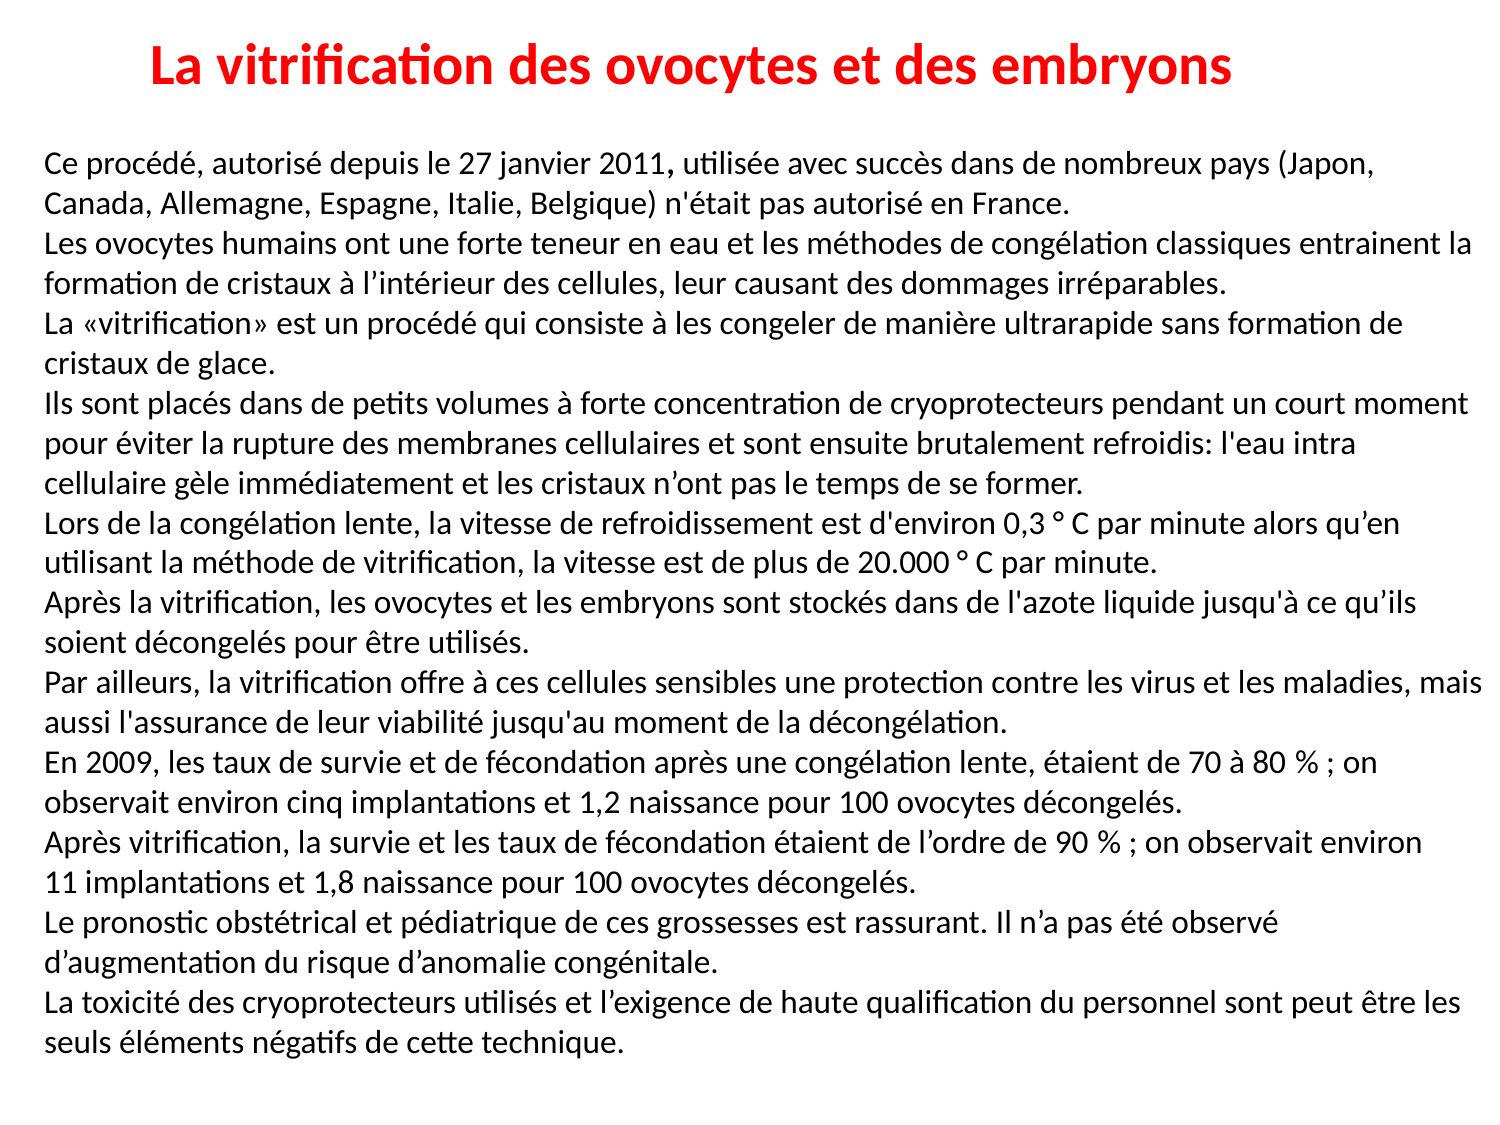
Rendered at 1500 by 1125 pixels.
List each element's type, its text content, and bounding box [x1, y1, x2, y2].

text_box La vitrification des ovocytes et des embryons Ce procédé, autorisé depuis le 27 janvier 2011, utilisée avec succès dans de nombreux pays (Japon, Canada, Allemagne, Espagne, Italie, Belgique) n'était pas autorisé en France. Les ovocytes humains ont une forte teneur en eau et les méthodes de congélation classiques entrainent la formation de cristaux à l’intérieur des cellules, leur causant des dommages irréparables. La «vitrification» est un procédé qui consiste à les congeler de manière ultrarapide sans formation de cristaux de glace. Ils sont placés dans de petits volumes à forte concentration de cryoprotecteurs pendant un court moment pour éviter la rupture des membranes cellulaires et sont ensuite brutalement refroidis: l'eau intra cellulaire gèle immédiatement et les cristaux n’ont pas le temps de se former. Lors de la congélation lente, la vitesse de refroidissement est d'environ 0,3 ° C par minute alors qu’en utilisant la méthode de vitrification, la vitesse est de plus de 20.000 ° C par minute. Après la vitrification, les ovocytes et les embryons sont stockés dans de l'azote liquide jusqu'à ce qu’ils soient décongelés pour être utilisés. Par ailleurs, la vitrification offre à ces cellules sensibles une protection contre les virus et les maladies, mais aussi l'assurance de leur viabilité jusqu'au moment de la décongélation. En 2009, les taux de survie et de fécondation après une congélation lente, étaient de 70 à 80 % ; on observait environ cinq implantations et 1,2 naissance pour 100 ovocytes décongelés. Après vitrification, la survie et les taux de fécondation étaient de l’ordre de 90 % ; on observait environ 11 implantations et 1,8 naissance pour 100 ovocytes décongelés. Le pronostic obstétrical et pédiatrique de ces grossesses est rassurant. Il n’a pas été observé d’augmentation du risque d’anomalie congénitale. La toxicité des cryoprotecteurs utilisés et l’exigence de haute qualification du personnel sont peut être les seuls éléments négatifs de cette technique. [29, 19, 1500, 1125]
